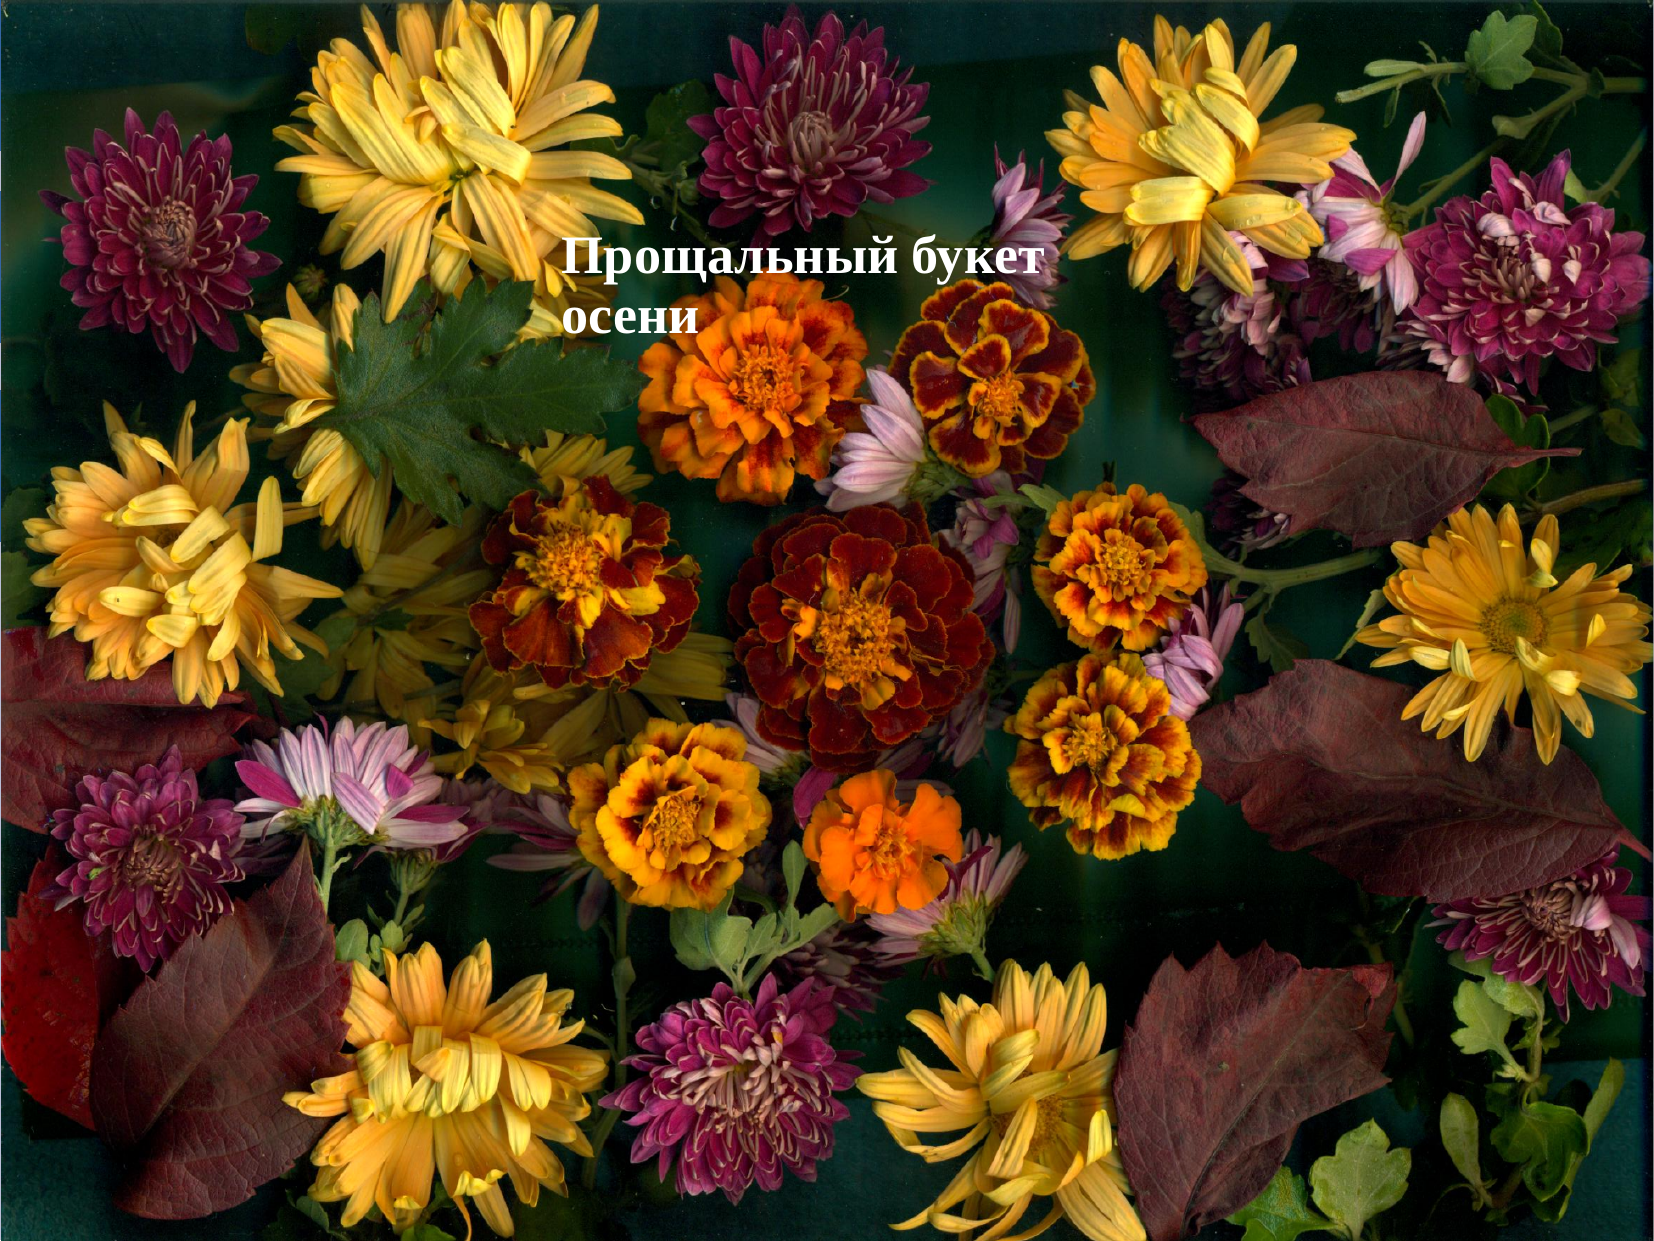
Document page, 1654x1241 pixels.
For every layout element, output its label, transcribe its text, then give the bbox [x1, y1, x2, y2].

text_box Прощальный букет осени [547, 218, 1211, 296]
picture [0, 0, 1654, 1241]
